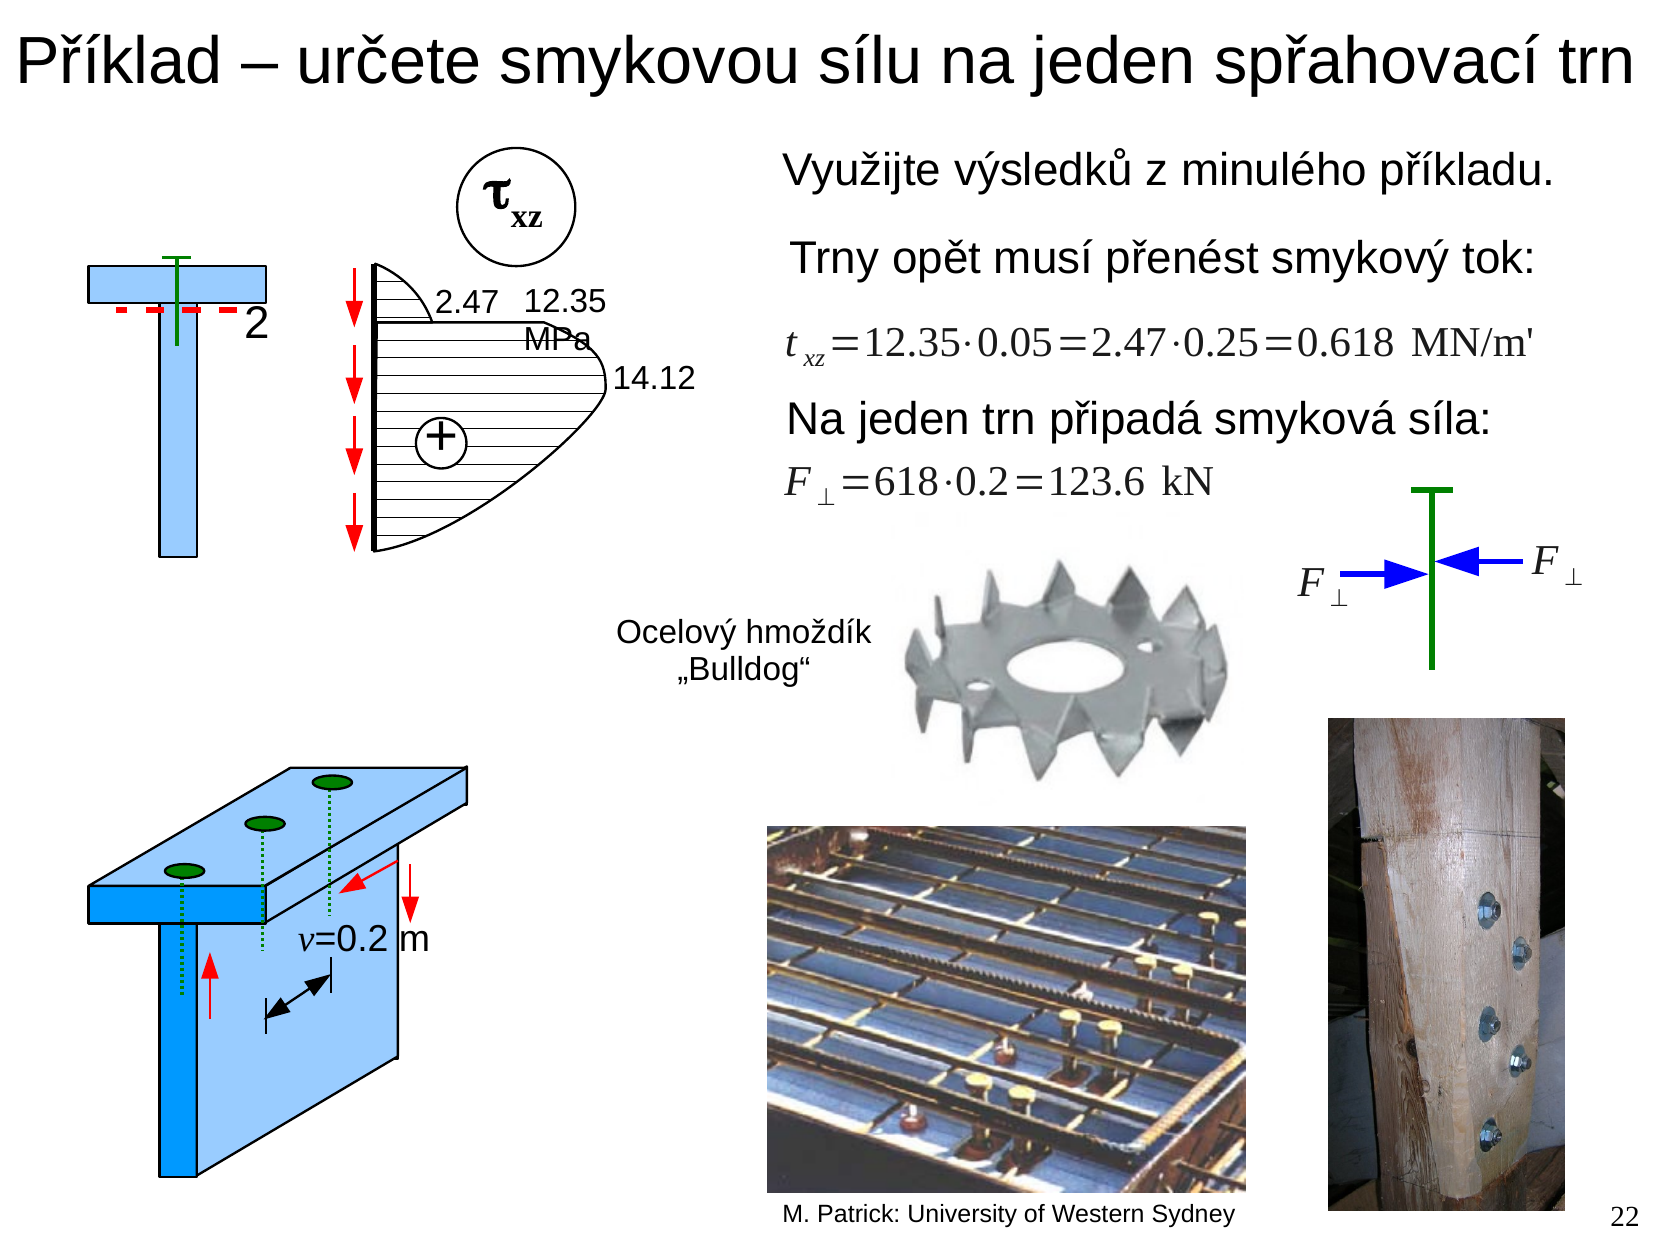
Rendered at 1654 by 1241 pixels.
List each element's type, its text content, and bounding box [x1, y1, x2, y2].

text_box [373, 263, 597, 552]
text_box [532, 332, 542, 345]
title Příklad – určete smykovou sílu na jeden spřahovací trn [0, 8, 1654, 113]
picture [767, 826, 1246, 1192]
text_box [557, 332, 568, 339]
text_box [88, 766, 467, 1178]
text_box 12.35 MPa [508, 275, 697, 332]
text_box [457, 170, 470, 244]
picture [891, 501, 1244, 815]
text_box v=0.2 m [283, 909, 510, 971]
chart [1278, 558, 1361, 613]
text_box [577, 342, 586, 348]
text_box Ocelový hmoždík „Bulldog“ [596, 606, 892, 704]
text_box 14.12 [597, 351, 716, 408]
text_box [480, 254, 553, 267]
text_box txz [470, 148, 563, 254]
chart [765, 457, 1224, 512]
text_box [88, 265, 266, 558]
text_box 2.47 [420, 275, 508, 332]
text_box [563, 170, 576, 244]
text_box M. Patrick: University of Western Sydney [767, 1192, 1273, 1239]
text_box Na jeden trn připadá smyková síla: [772, 385, 1557, 458]
text_box 2 [229, 289, 294, 362]
text_box Trny opět musí přenést smykový tok: [761, 224, 1589, 297]
text_box + [410, 395, 474, 484]
chart [1512, 537, 1595, 591]
text_box Využijte výsledků z minulého příkladu. [767, 136, 1595, 209]
chart [768, 318, 1545, 373]
picture [1328, 718, 1565, 1211]
